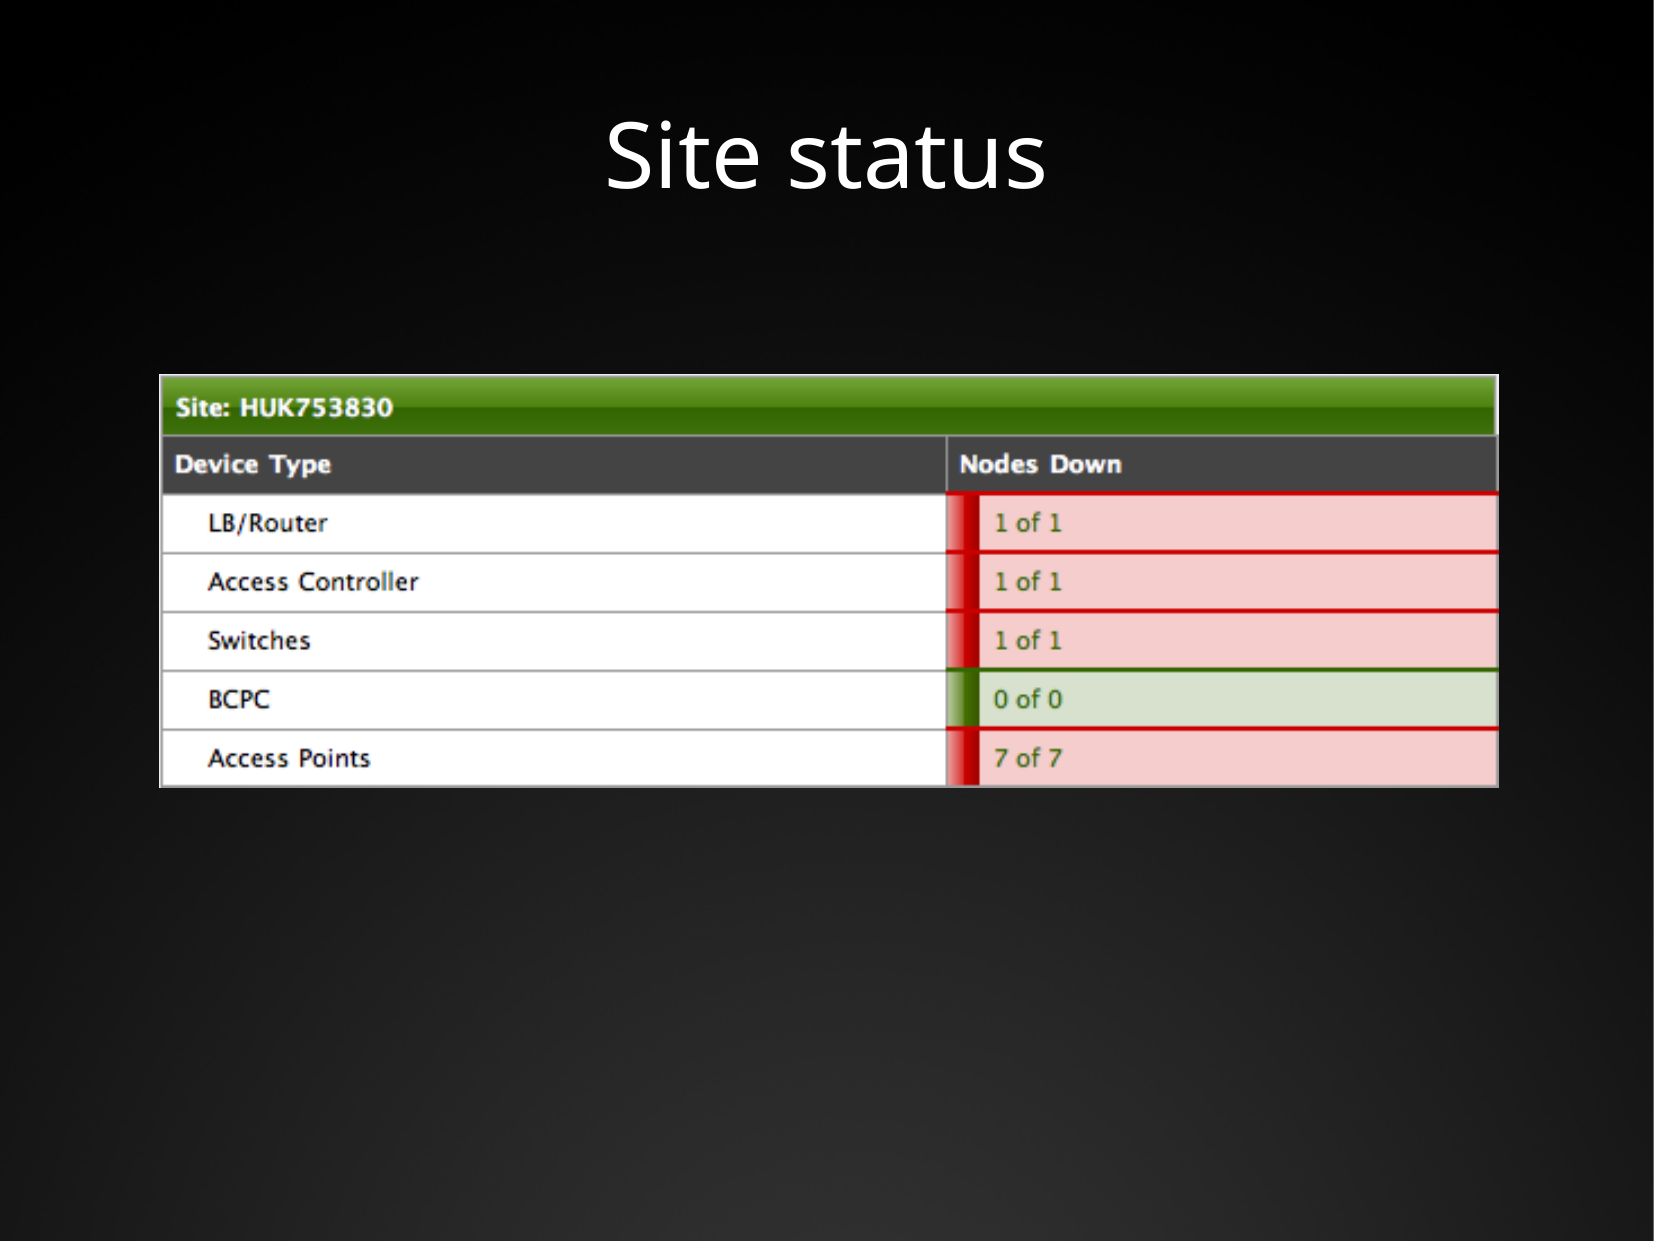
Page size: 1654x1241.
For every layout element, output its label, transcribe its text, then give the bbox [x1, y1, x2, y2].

title Site status [82, 49, 1571, 257]
picture [0, 0, 1654, 1241]
